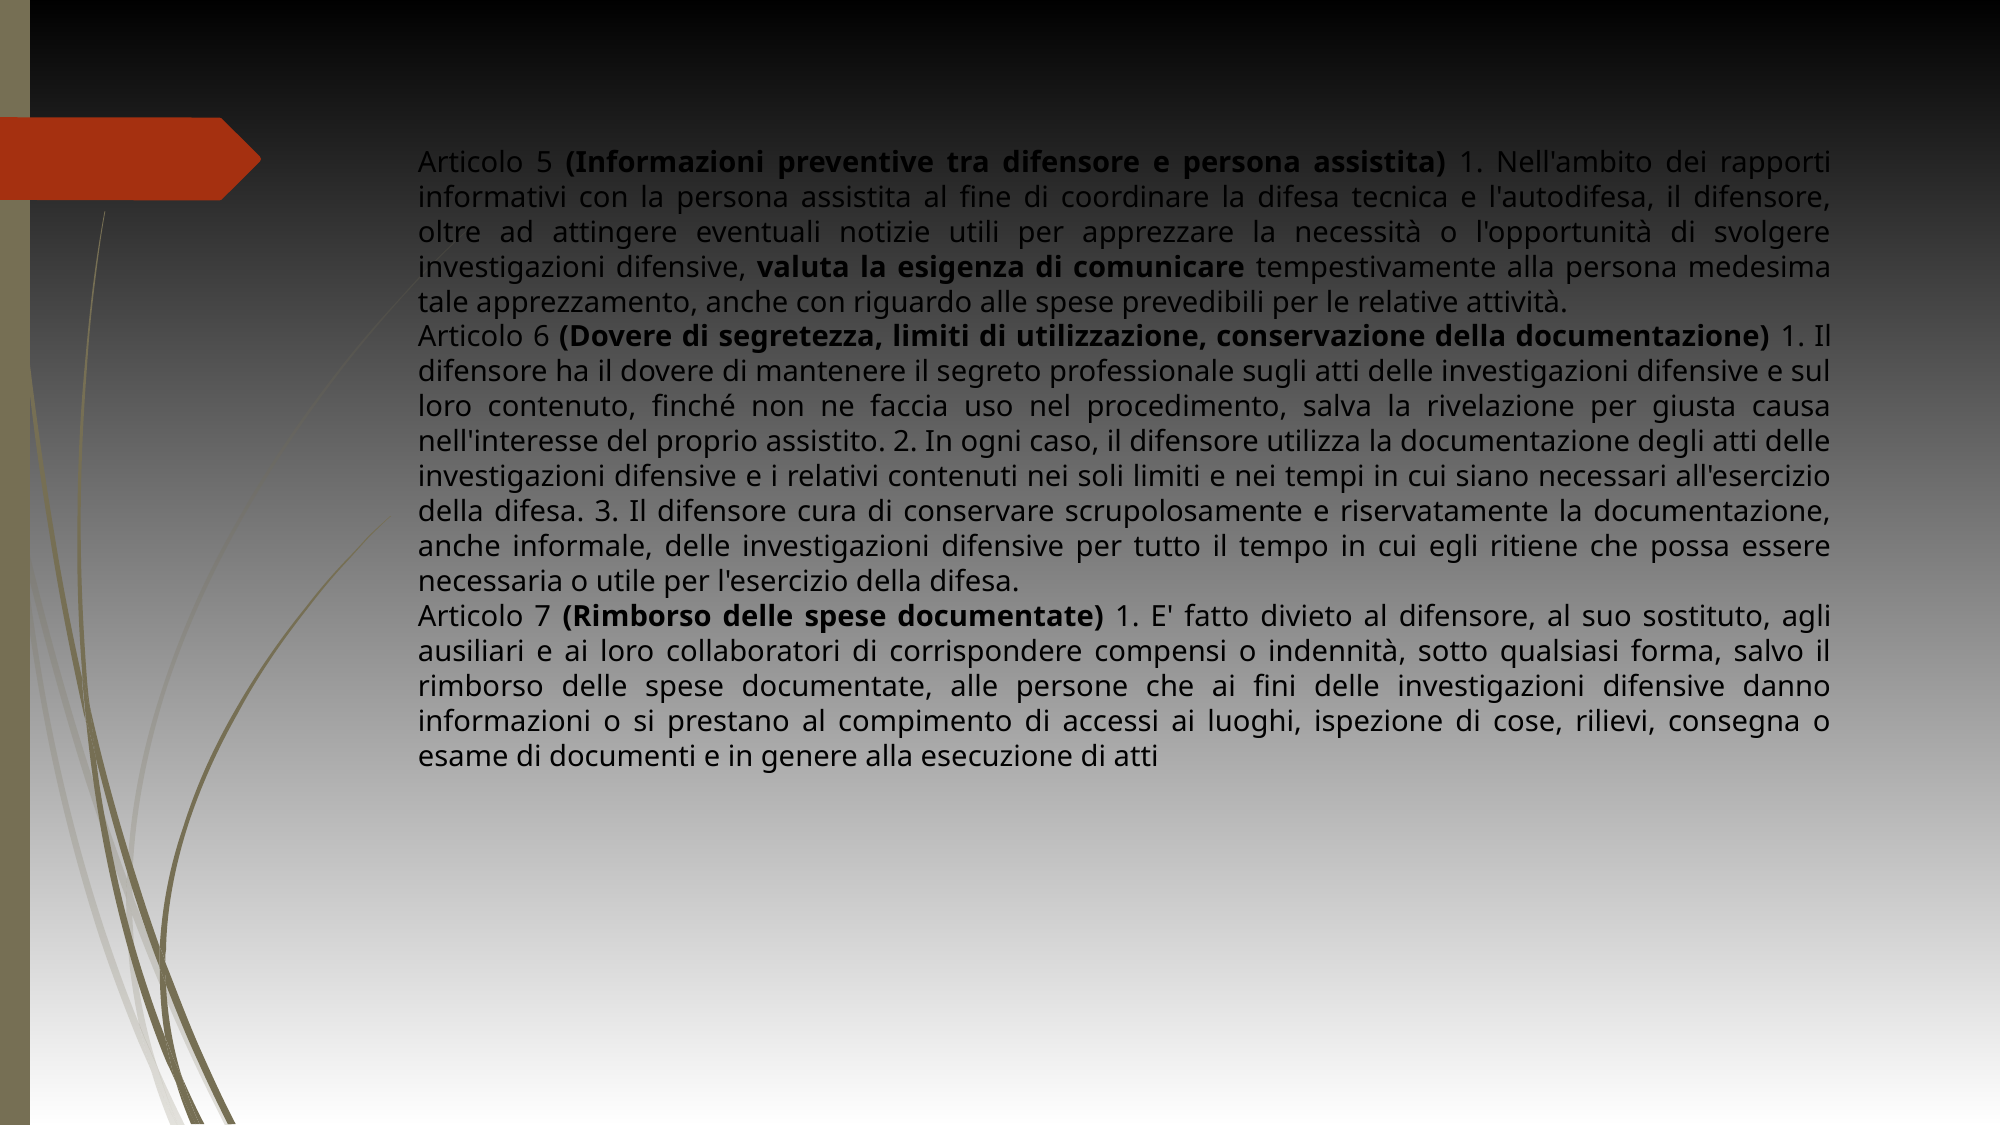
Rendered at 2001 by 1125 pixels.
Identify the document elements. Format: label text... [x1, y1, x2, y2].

list Articolo 5 (Informazioni preventive tra difensore e persona assistita) 1. Nell'ambito dei rapporti informativi con la persona assistita al fine di coordinare la difesa tecnica e l'autodifesa, il difensore, oltre ad attingere eventuali notizie utili per apprezzare la necessità o l'opportunità di svolgere investigazioni difensive, valuta la esigenza di comunicare tempestivamente alla persona medesima tale apprezzamento, anche con riguardo alle spese prevedibili per le relative attività. Articolo 6 (Dovere di segretezza, limiti di utilizzazione, conservazione della documentazione) 1. Il difensore ha il dovere di mantenere il segreto professionale sugli atti delle investigazioni difensive e sul loro contenuto, finché non ne faccia uso nel procedimento, salva la rivelazione per giusta causa nell'interesse del proprio assistito. 2. In ogni caso, il difensore utilizza la documentazione degli atti delle investigazioni difensive e i relativi contenuti nei soli limiti e nei tempi in cui siano necessari all'esercizio della difesa. 3. Il difensore cura di conservare scrupolosamente e riservatamente la documentazione, anche informale, delle investigazioni difensive per tutto il tempo in cui egli ritiene che possa essere necessaria o utile per l'esercizio della difesa. Articolo 7 (Rimborso delle spese documentate) 1. E' fatto divieto al difensore, al suo sostituto, agli ausiliari e ai loro collaboratori di corrispondere compensi o indennità, sotto qualsiasi forma, salvo il rimborso delle spese documentate, alle persone che ai fini delle investigazioni difensive danno informazioni o si prestano al compimento di accessi ai luoghi, ispezione di cose, rilievi, consegna o esame di documenti e in genere alla esecuzione di atti [384, 135, 1847, 1047]
